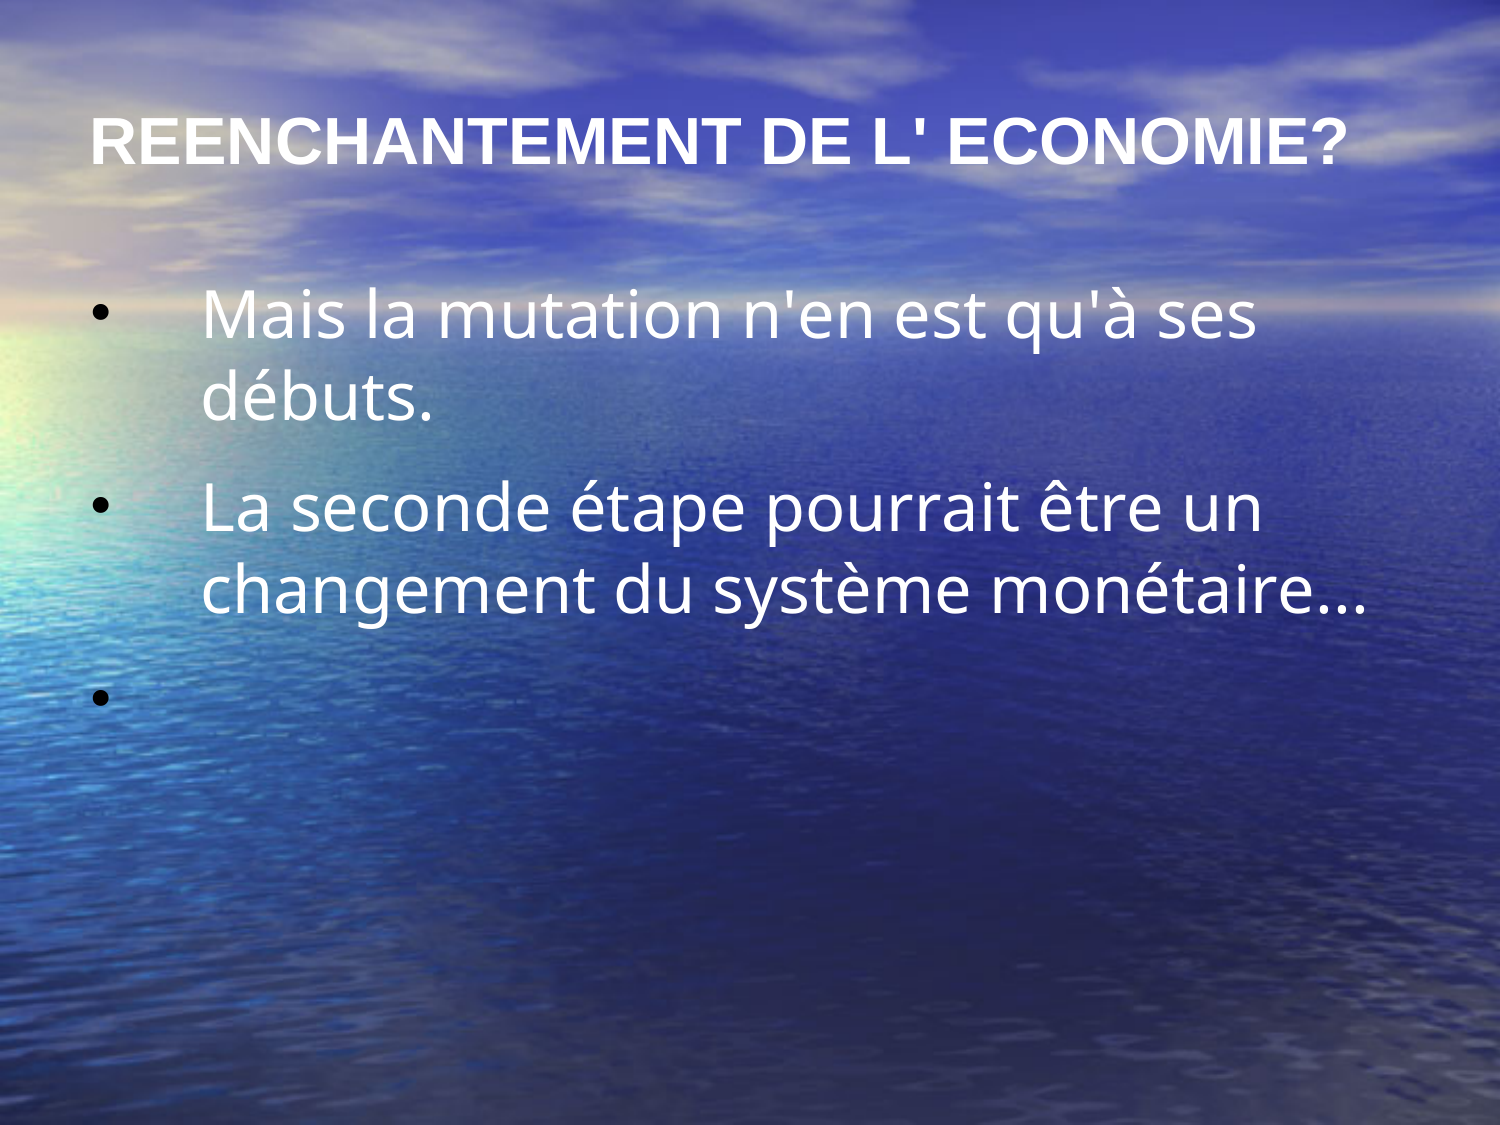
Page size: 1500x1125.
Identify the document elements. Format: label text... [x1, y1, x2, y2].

title REENCHANTEMENT DE L' ECONOMIE? [75, 52, 1425, 226]
picture [0, 0, 1500, 1125]
text_box Mais la mutation n'en est qu'à ses débuts. La seconde étape pourrait être un changement du système monétaire... [75, 263, 1425, 991]
